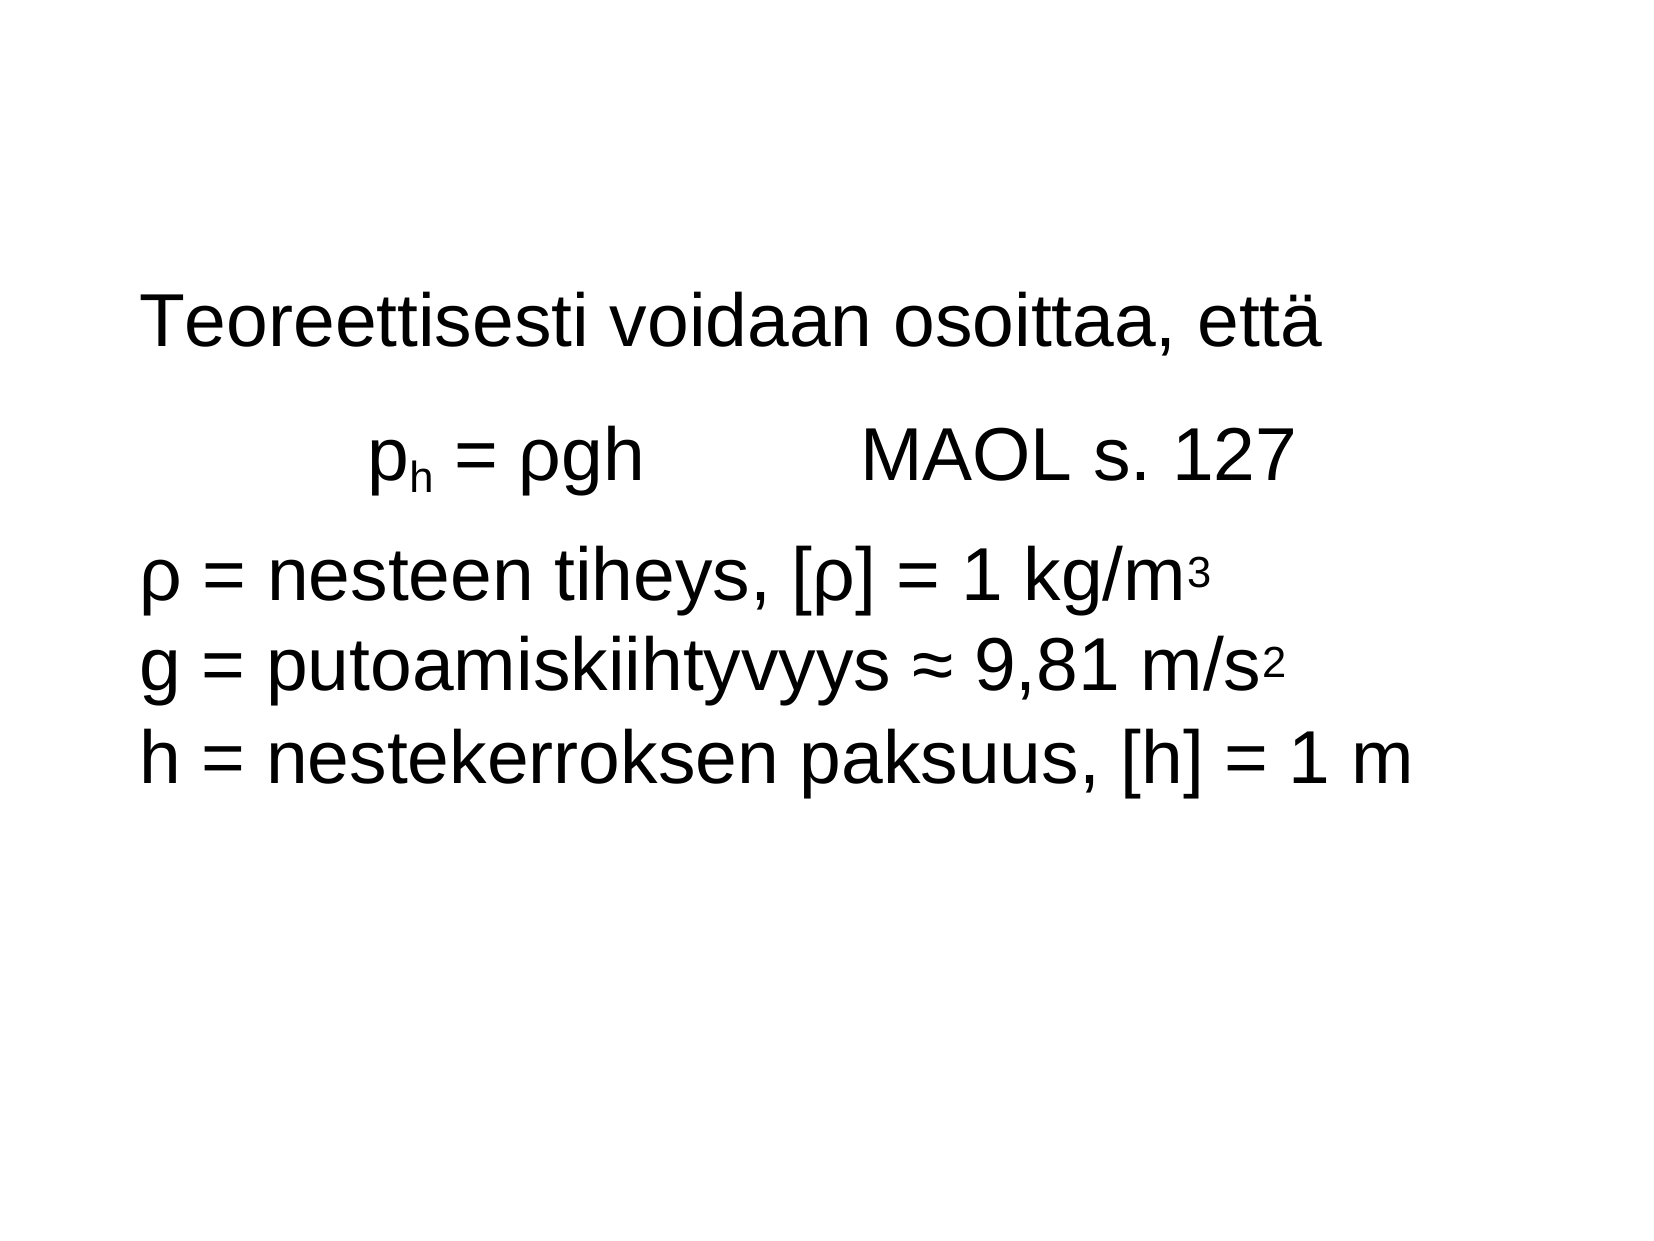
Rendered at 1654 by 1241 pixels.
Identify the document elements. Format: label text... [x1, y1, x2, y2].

text_box Teoreettisesti voidaan osoittaa, että ph = ρgh MAOL s. 127 ρ = nesteen tiheys, [ρ] = 1 kg/m3 g = putoamiskiihtyvyys ≈ 9,81 m/s2 h = nestekerroksen paksuus, [h] = 1 m [124, 264, 1442, 804]
